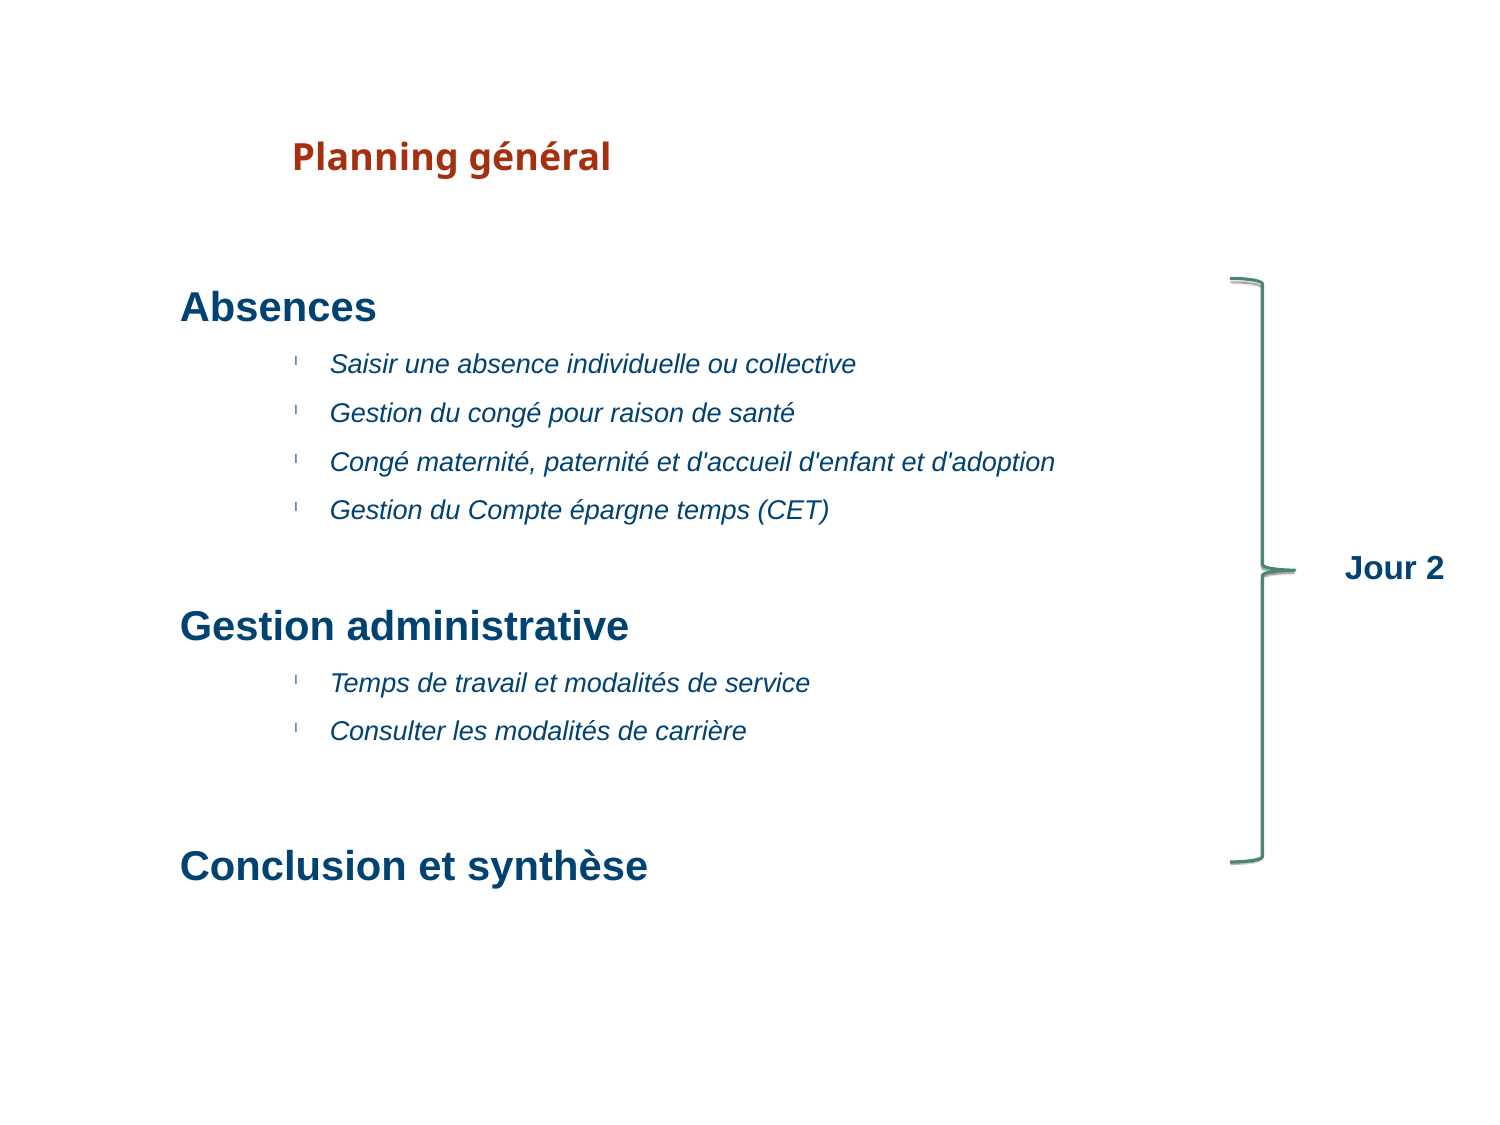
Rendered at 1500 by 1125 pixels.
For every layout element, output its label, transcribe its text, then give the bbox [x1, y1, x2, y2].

text_box Planning général [276, 125, 729, 232]
text_box Jour 2 [1338, 540, 1451, 593]
text_box Absences Saisir une absence individuelle ou collective Gestion du congé pour raison de santé Congé maternité, paternité et d'accueil d'enfant et d'adoption Gestion du Compte épargne temps (CET) Gestion administrative Temps de travail et modalités de service Consulter les modalités de carrière Conclusion et synthèse [165, 159, 1240, 996]
